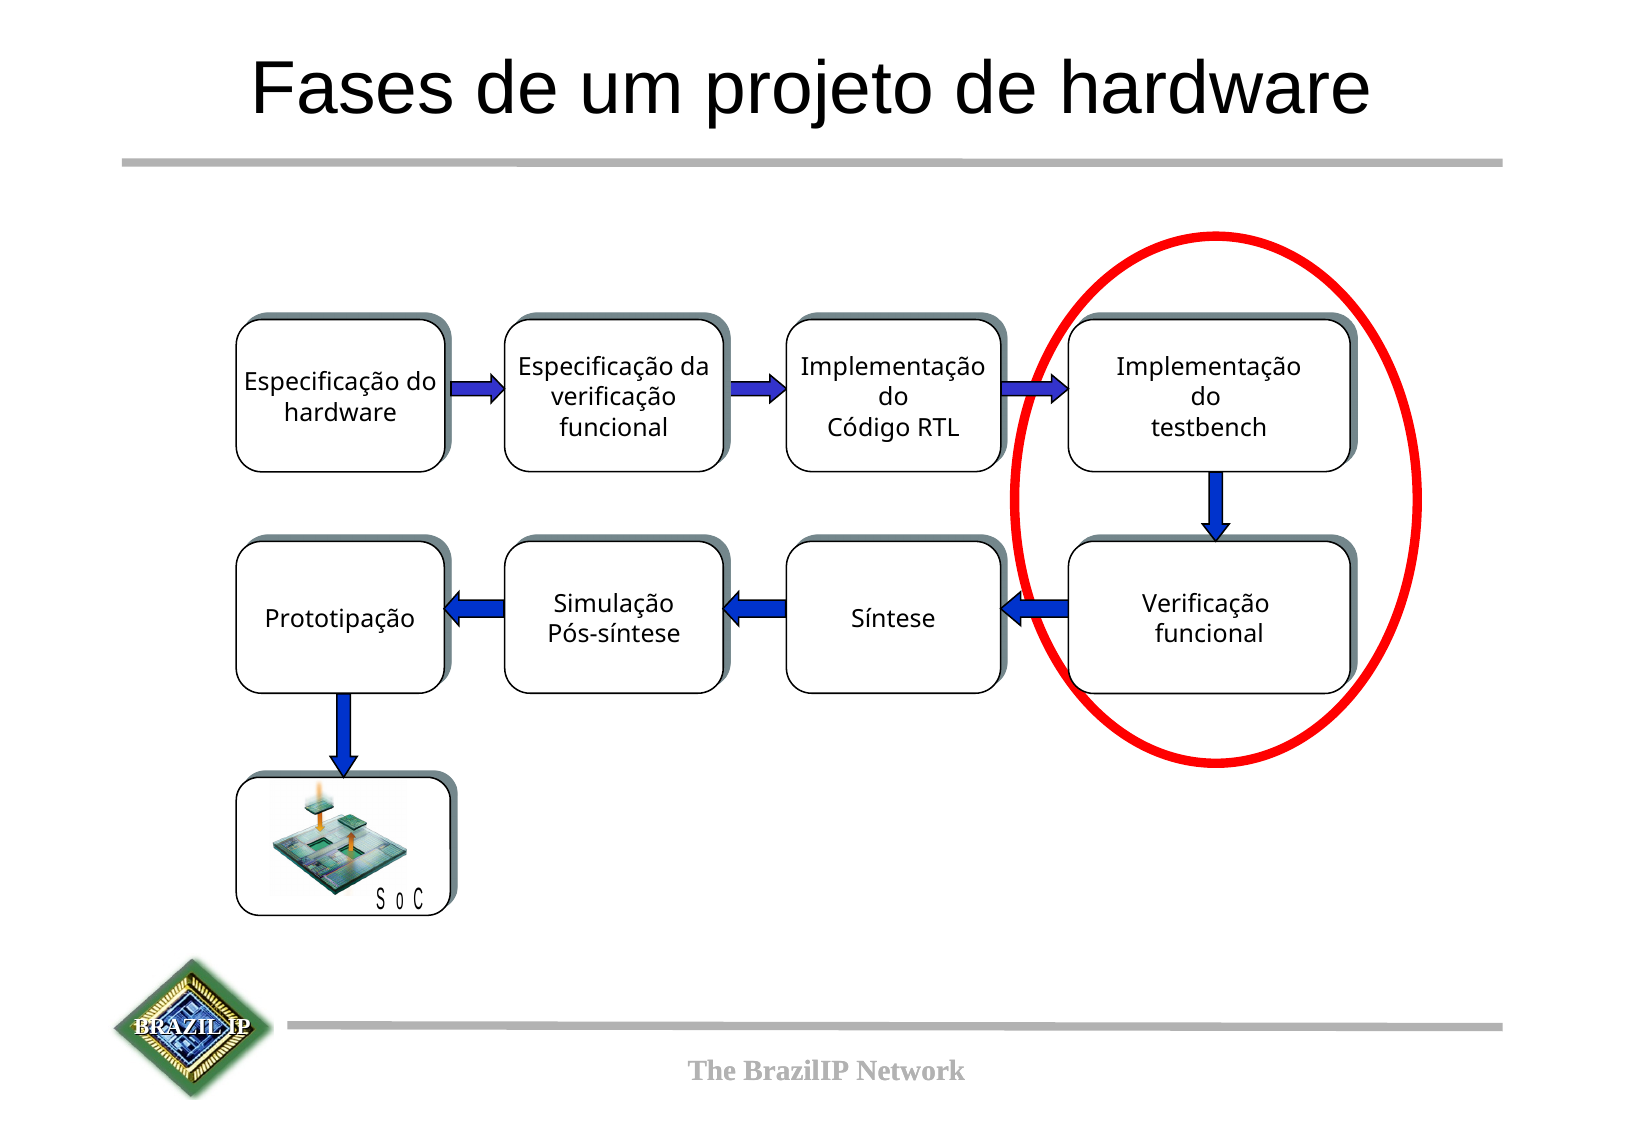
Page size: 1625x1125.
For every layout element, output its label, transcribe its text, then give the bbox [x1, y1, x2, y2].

text_box Simulação Pós-síntese [504, 541, 724, 694]
text_box Implementação do testbench [1068, 319, 1351, 472]
text_box [443, 591, 504, 626]
text_box [451, 374, 505, 403]
text_box Prototipação [236, 541, 445, 694]
chart [266, 777, 438, 913]
picture [108, 953, 274, 1100]
text_box [1000, 236, 1418, 764]
text_box Especificação da verificação funcional [504, 319, 724, 472]
text_box [236, 777, 451, 916]
text_box Especificação do hardware [236, 319, 445, 472]
text_box [722, 591, 786, 626]
text_box Síntese [786, 541, 1001, 694]
title Fases de um projeto de hardware [121, 0, 1502, 191]
text_box [724, 374, 786, 403]
text_box Implementação do Código RTL [786, 319, 1001, 472]
text_box [330, 693, 358, 778]
text_box Verificação funcional [1068, 541, 1351, 694]
